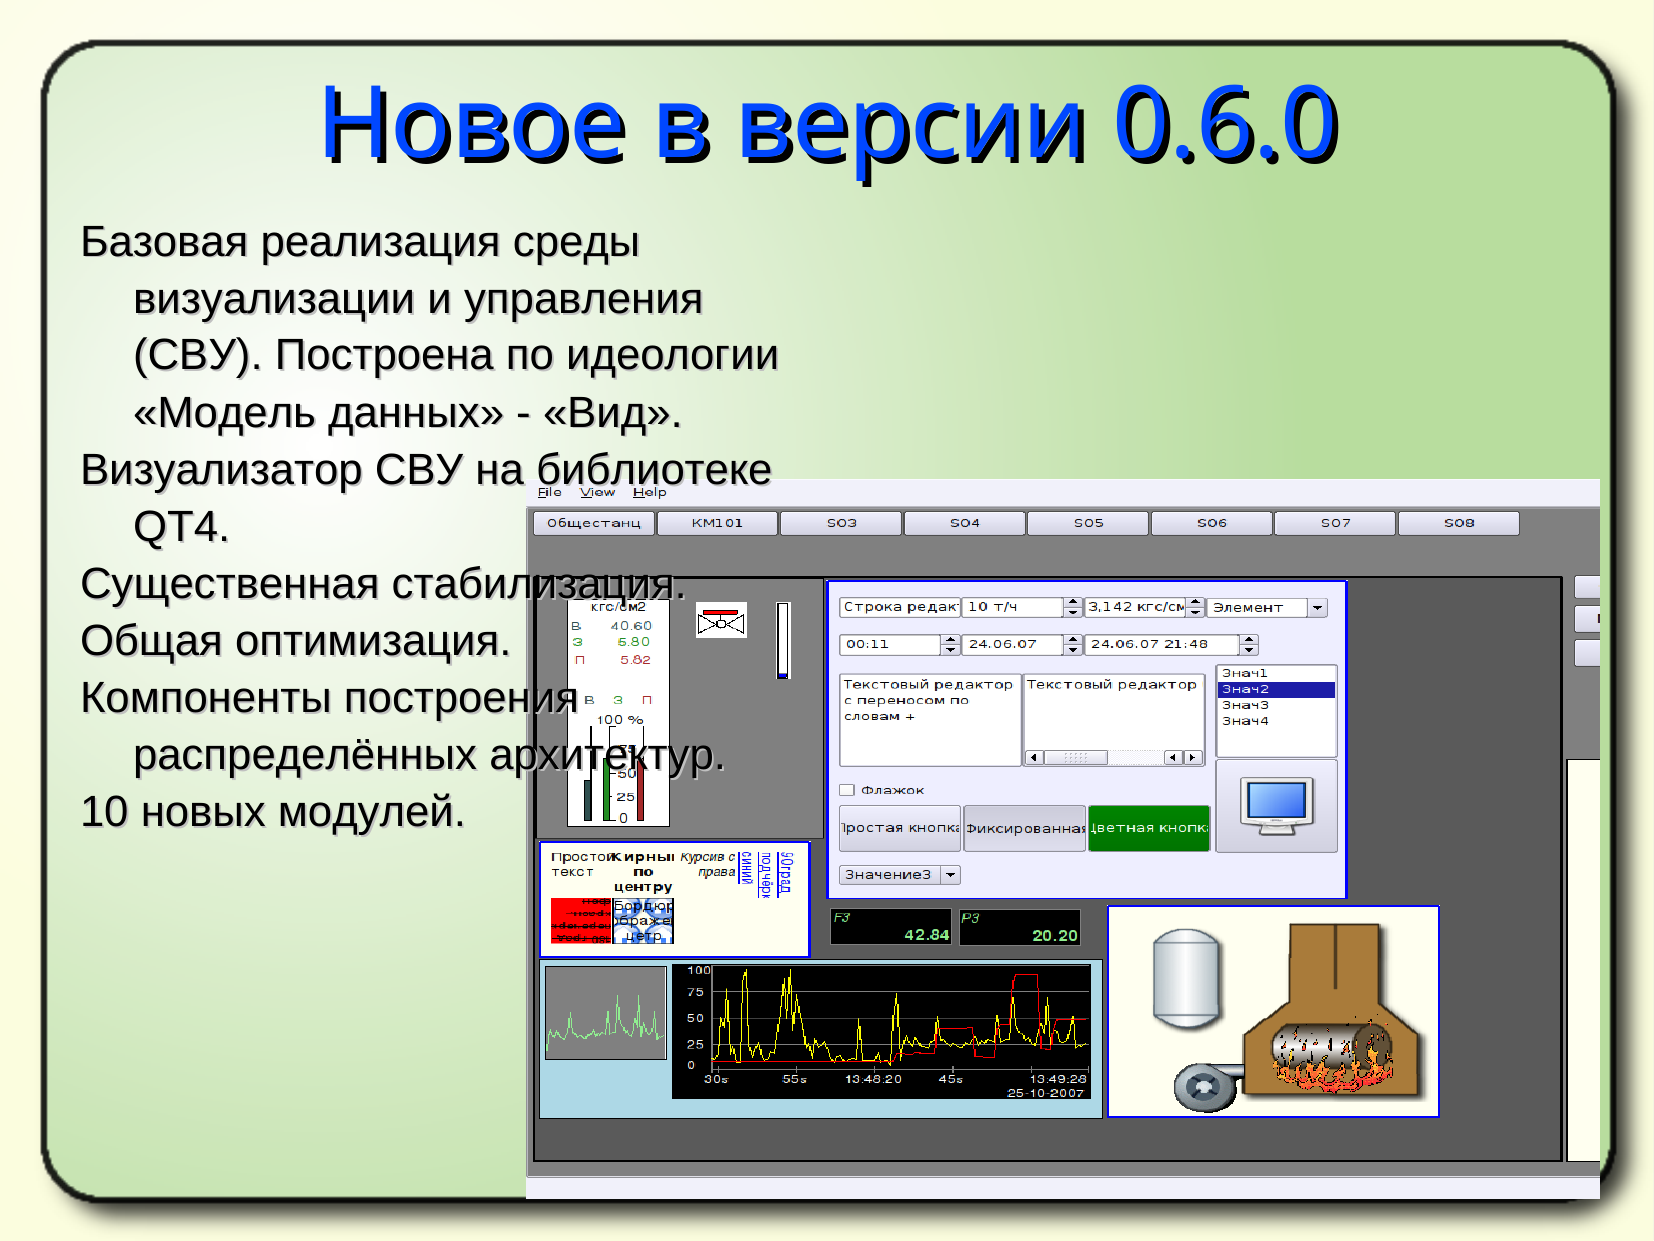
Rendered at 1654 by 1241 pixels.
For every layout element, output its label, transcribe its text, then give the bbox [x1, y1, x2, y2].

picture [0, 0, 1654, 1241]
list Базовая реализация среды визуализации и управления (СВУ). Построена по идеологии «Модель данных» - «Вид». Визуализатор СВУ на библиотеке QT4. Существенная стабилизация. Общая оптимизация. Компоненты построения распределённых архитектур. 10 новых модулей. [62, 208, 824, 864]
title Новое в версии 0.6.0 [121, 37, 1534, 177]
